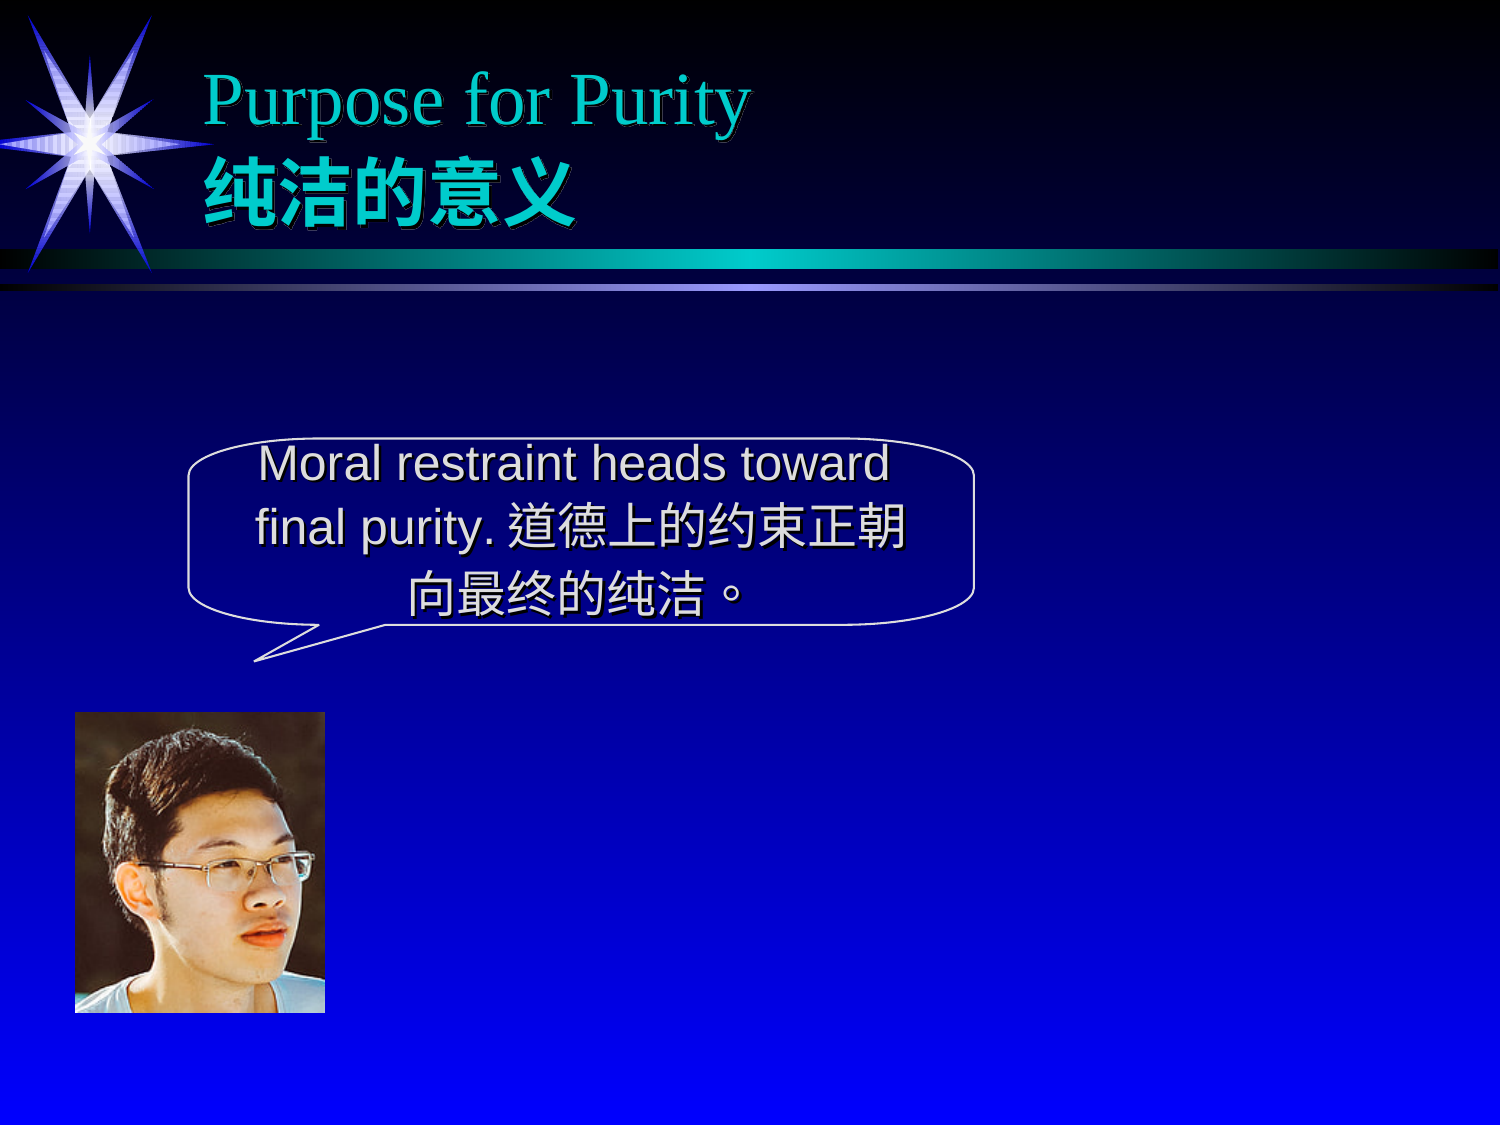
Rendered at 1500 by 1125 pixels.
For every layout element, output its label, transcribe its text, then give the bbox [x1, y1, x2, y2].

title Purpose for Purity 纯洁的意义 [187, 56, 1463, 244]
text_box Moral restraint heads toward final purity.道德上的约束正朝 向最终的纯洁。 [188, 438, 974, 662]
picture [75, 712, 325, 1013]
